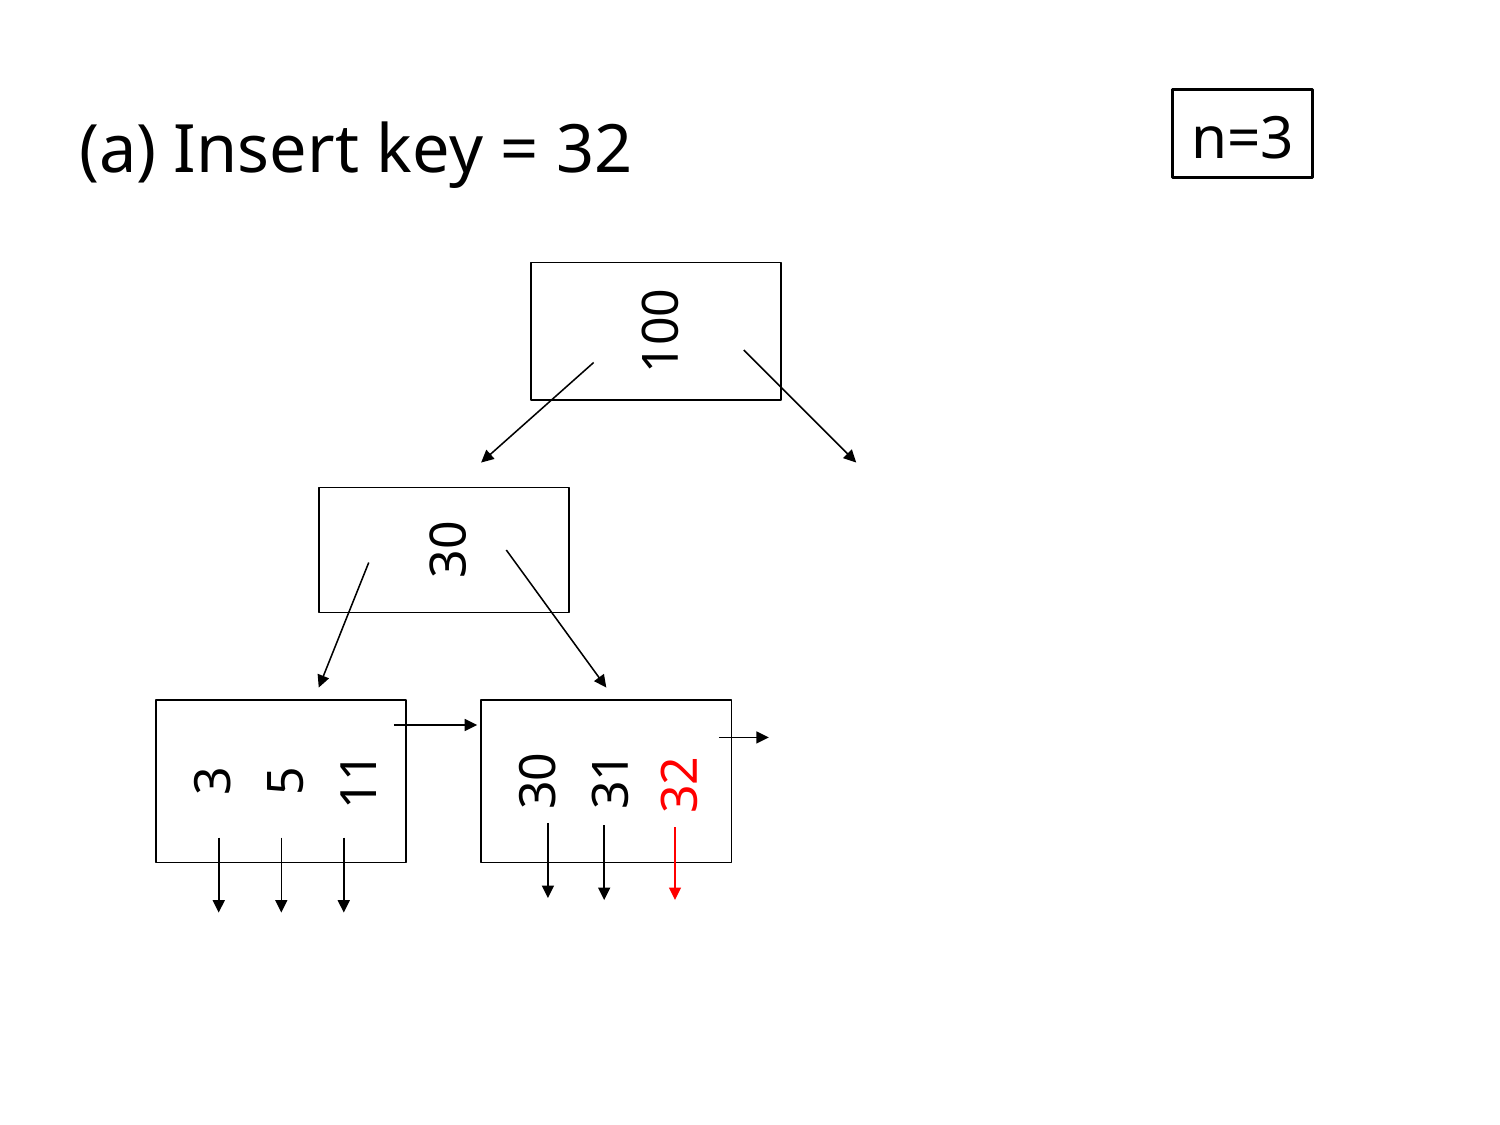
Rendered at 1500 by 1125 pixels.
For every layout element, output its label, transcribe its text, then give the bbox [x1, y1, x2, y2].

text_box 30 31 [481, 699, 732, 863]
text_box 30 [318, 487, 569, 613]
text_box n=3 [1172, 89, 1313, 178]
text_box 3 5 11 [156, 699, 407, 863]
text_box 32 [637, 742, 713, 828]
list (a) Insert key = 32 [64, 87, 1340, 186]
text_box 100 [531, 262, 782, 400]
